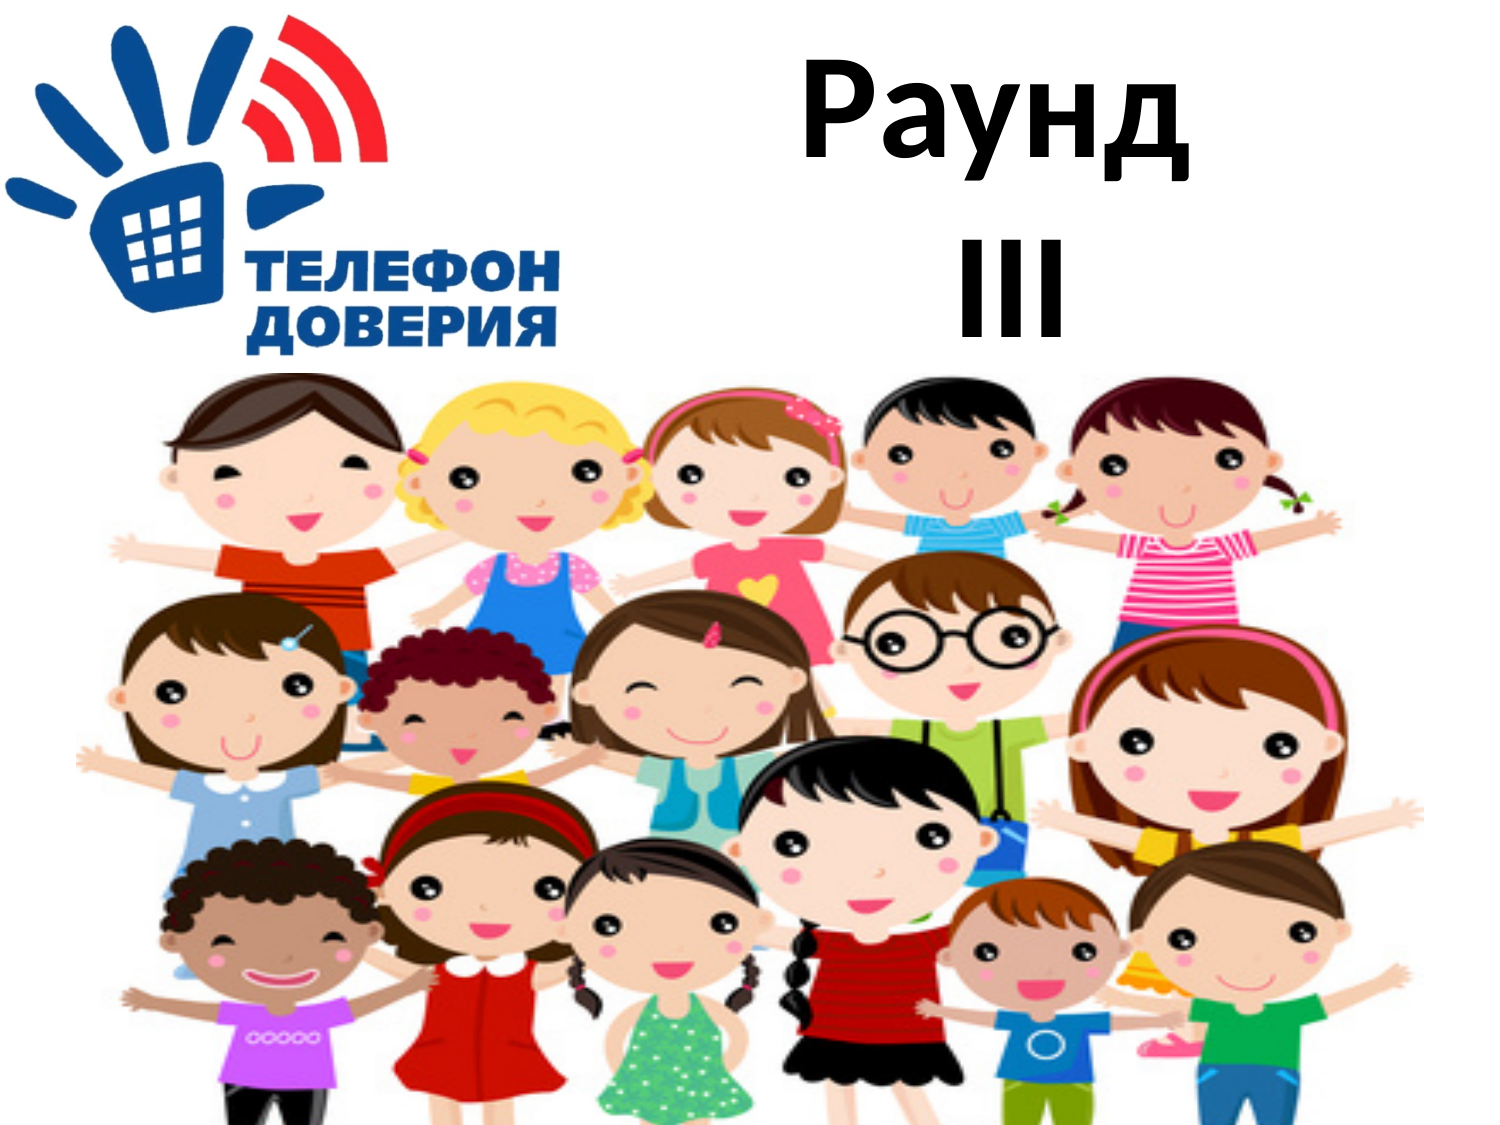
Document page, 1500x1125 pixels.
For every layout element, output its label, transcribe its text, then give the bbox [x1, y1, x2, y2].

picture [76, 373, 1424, 1125]
picture [0, 0, 584, 359]
text_box Раунд III [584, 0, 1406, 373]
